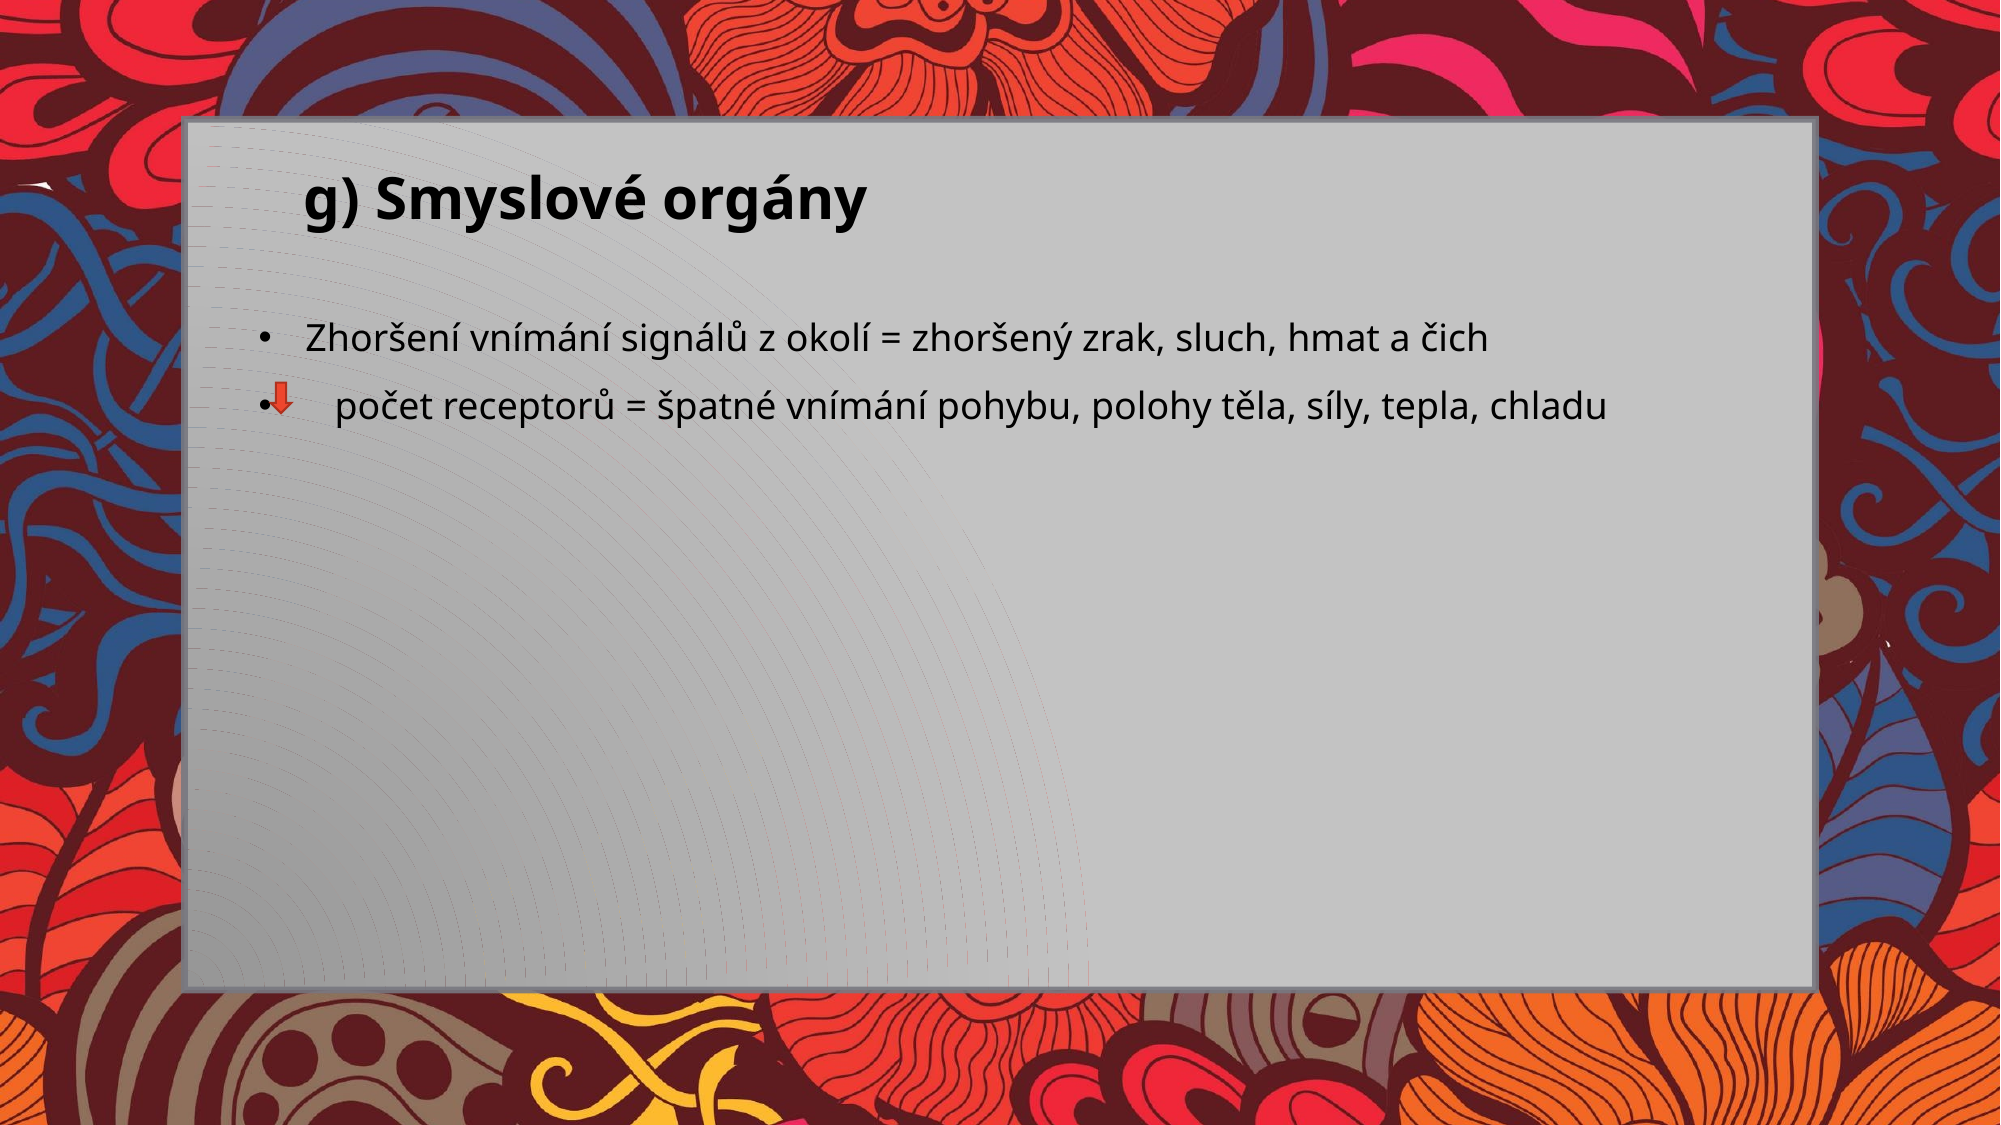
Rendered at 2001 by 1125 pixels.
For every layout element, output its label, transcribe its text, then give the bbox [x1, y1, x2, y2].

picture [0, 0, 2000, 1125]
text_box [270, 382, 292, 414]
text_box g) Smyslové orgány Zhoršení vnímání signálů z okolí = zhoršený zrak, sluch, hmat a čich počet receptorů = špatné vnímání pohybu, polohy těla, síly, tepla, chladu [184, 119, 1816, 990]
